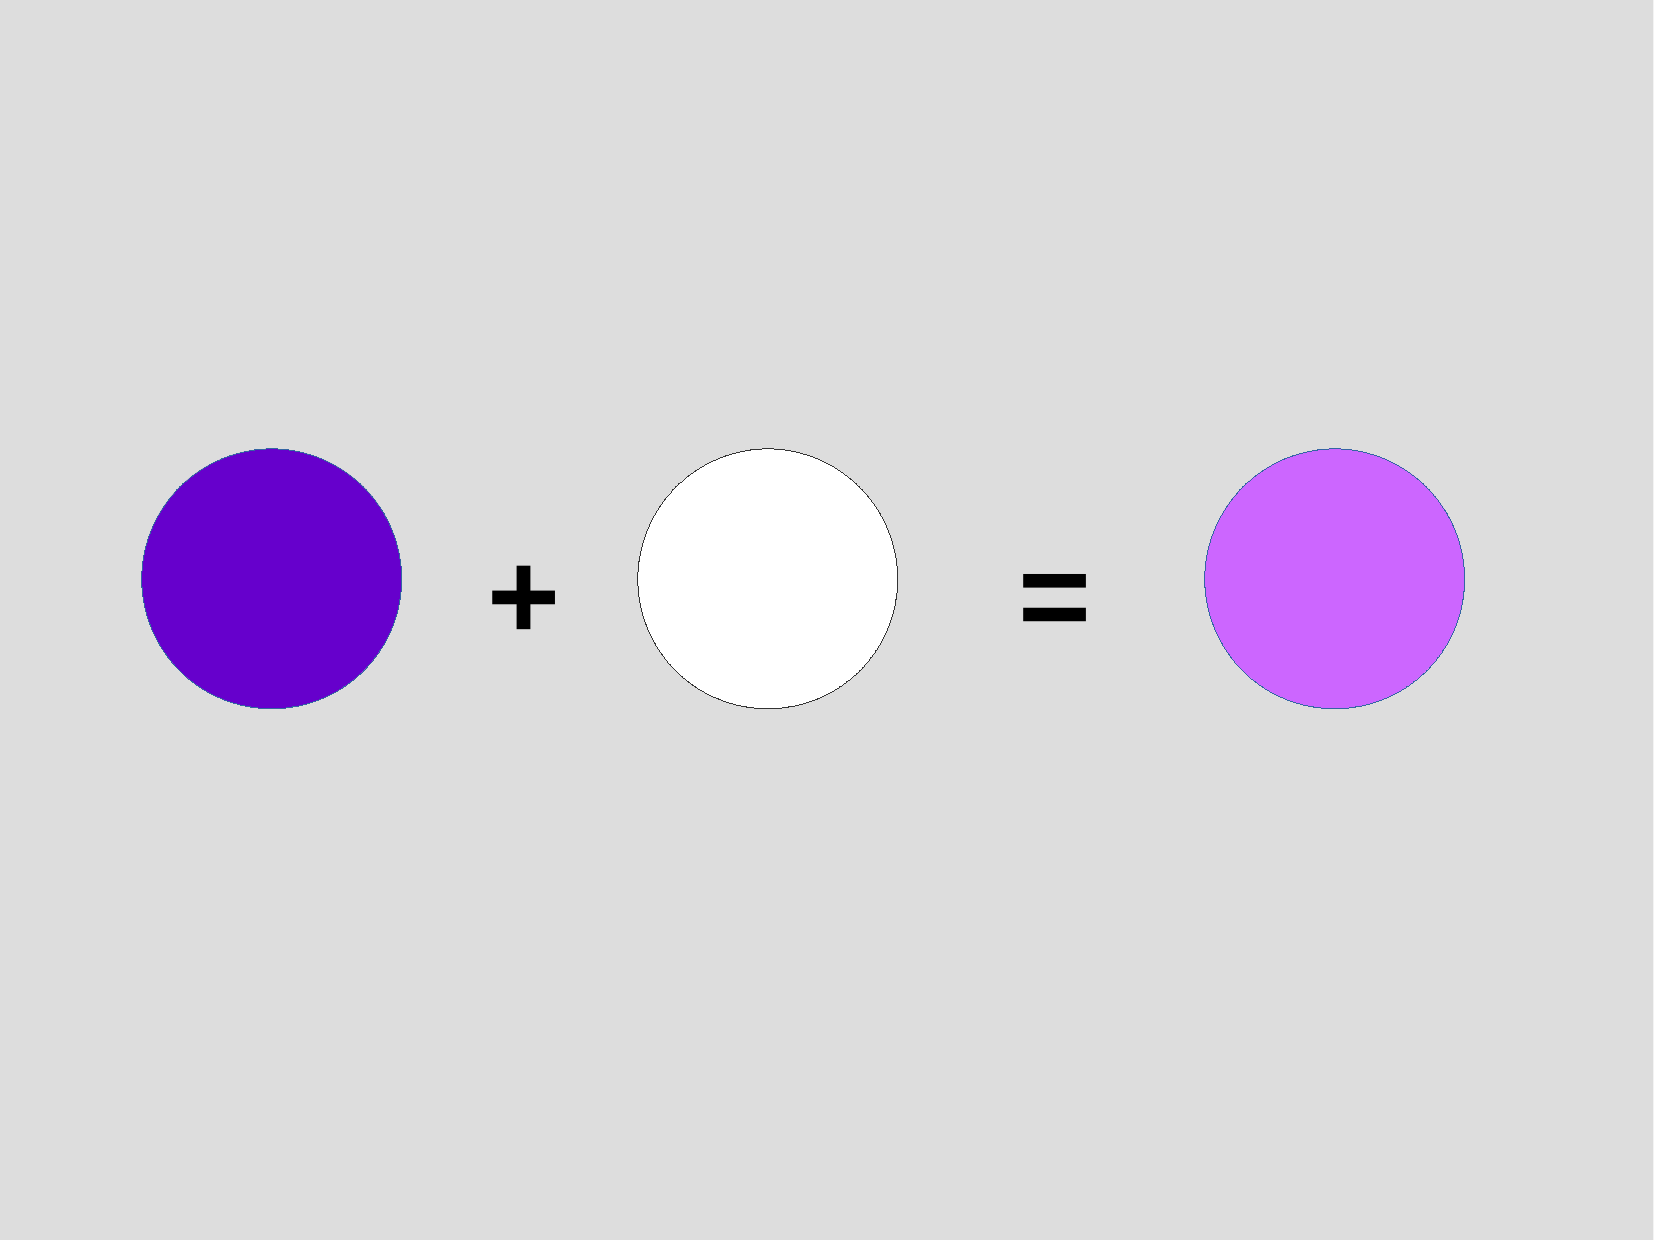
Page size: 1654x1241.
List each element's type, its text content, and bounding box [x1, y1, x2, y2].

text_box + [472, 518, 567, 674]
text_box [637, 448, 898, 709]
text_box [1204, 448, 1465, 709]
text_box [141, 448, 402, 709]
text_box = [1003, 518, 1123, 674]
